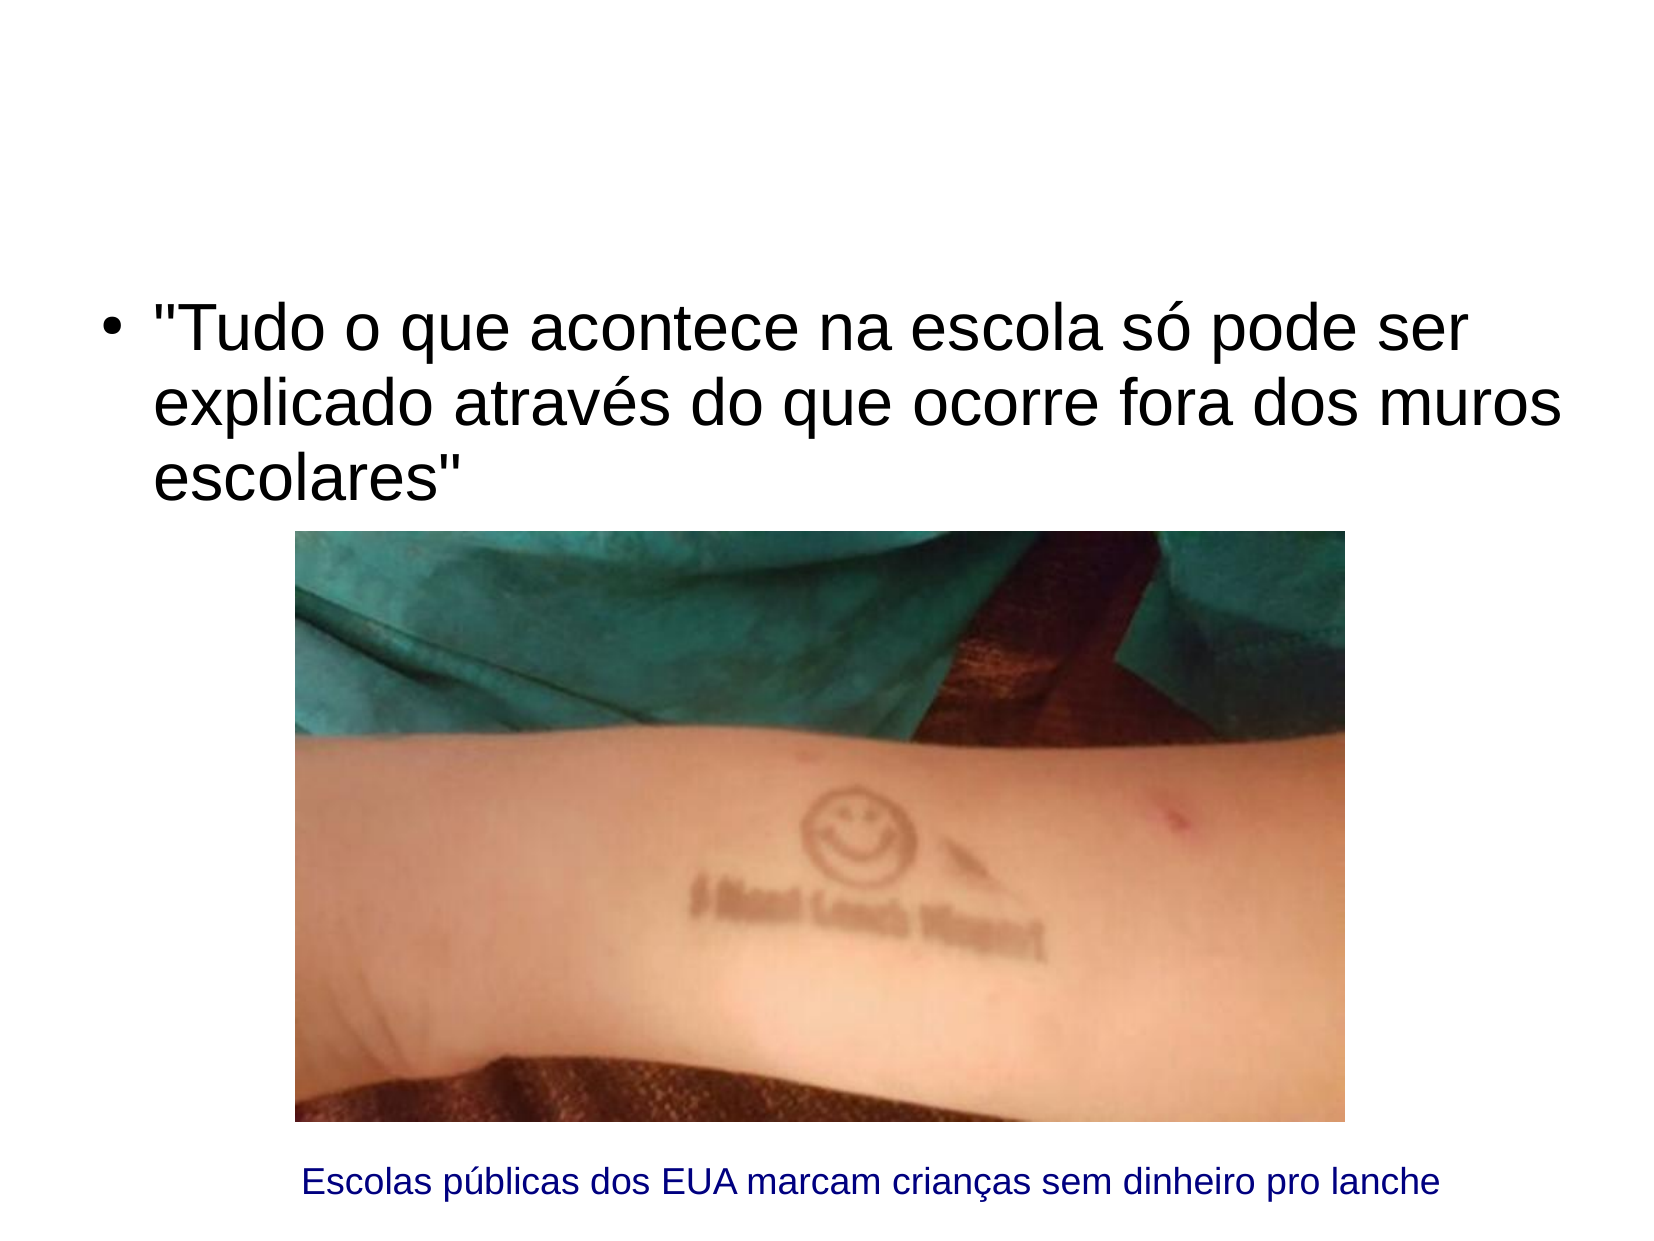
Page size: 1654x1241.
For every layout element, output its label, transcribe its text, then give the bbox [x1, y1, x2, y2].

list "Tudo o que acontece na escola só pode ser explicado através do que ocorre fora dos muros escolares" [82, 290, 1571, 515]
text_box Escolas públicas dos EUA marcam crianças sem dinheiro pro lanche [501, 1151, 1241, 1211]
picture [295, 531, 1345, 1123]
